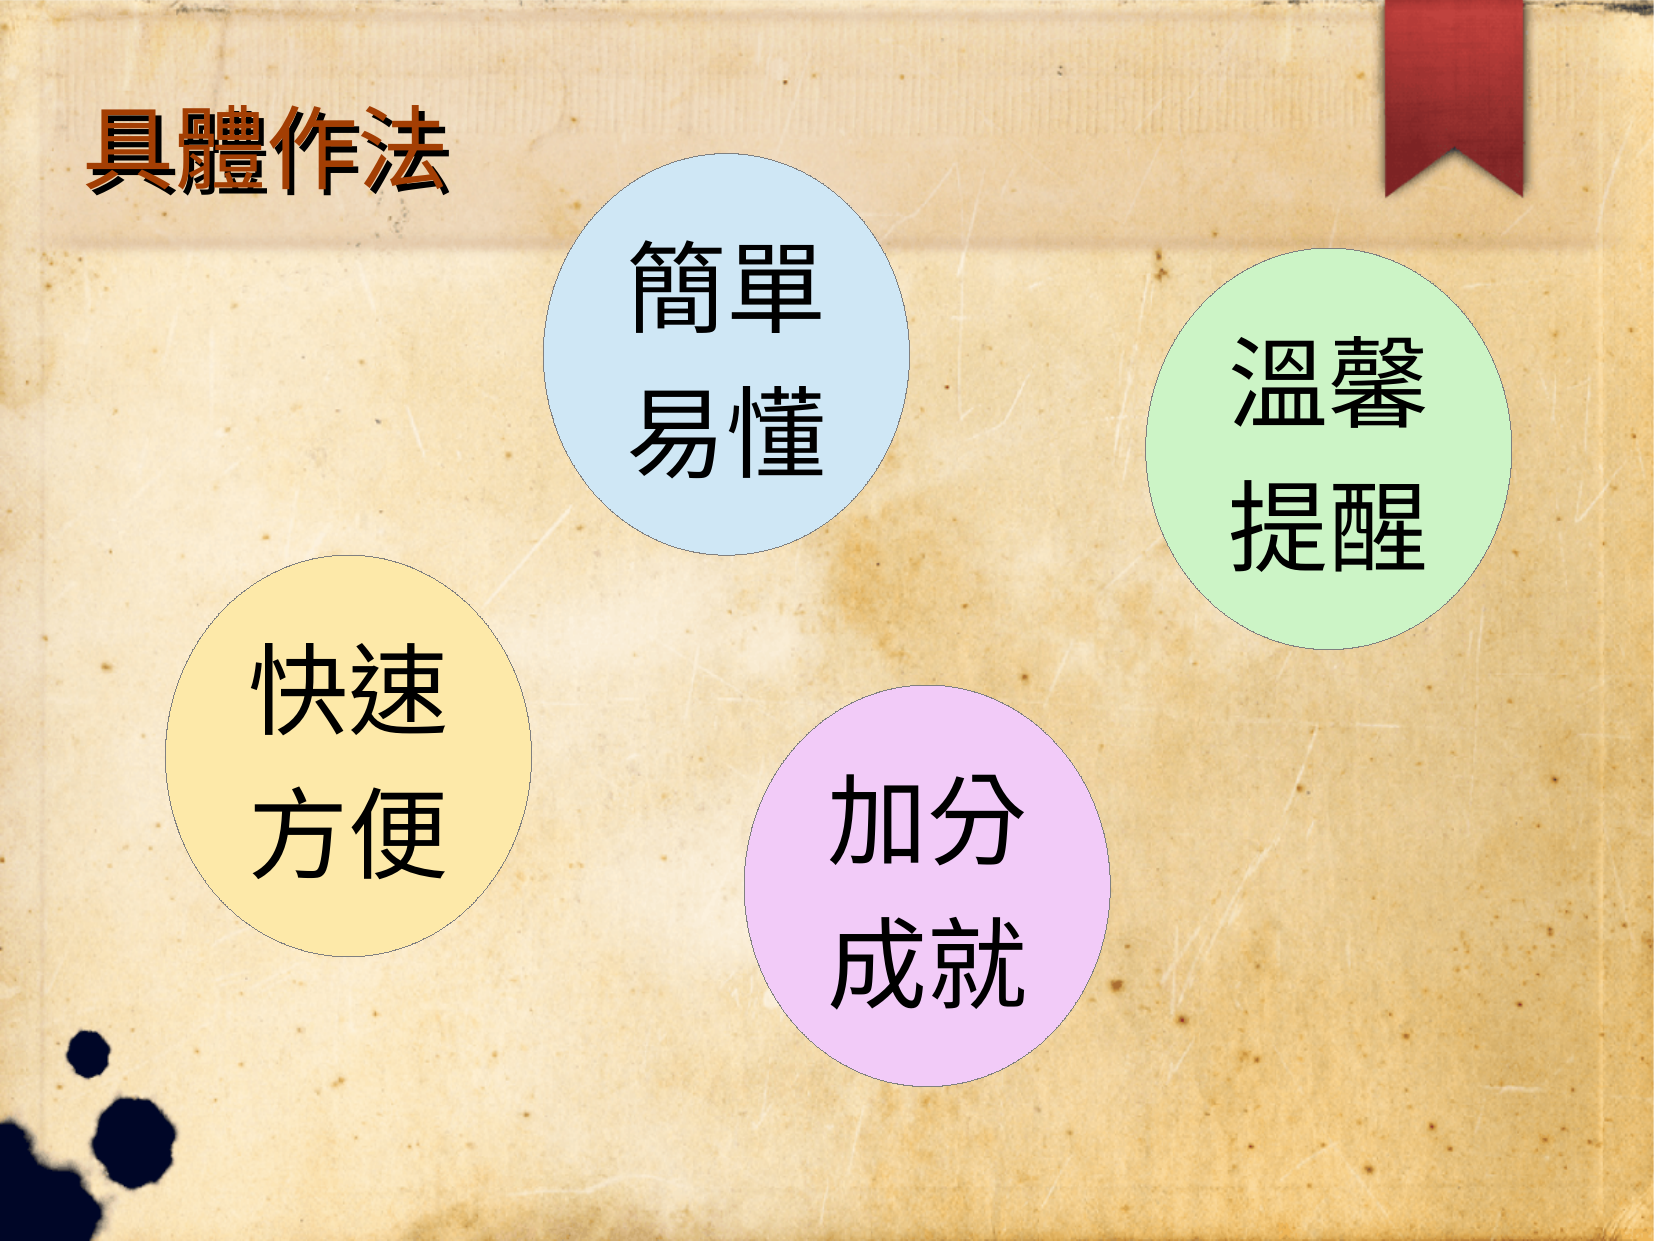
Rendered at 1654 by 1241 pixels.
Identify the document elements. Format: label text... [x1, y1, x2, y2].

text_box 加分 成就 [744, 685, 1111, 1087]
picture [0, 0, 1654, 1241]
text_box 快速 方便 [165, 555, 532, 957]
text_box 溫馨 提醒 [1145, 248, 1512, 650]
title 具體作法 [82, 49, 1347, 237]
text_box 簡單 易懂 [543, 153, 910, 556]
